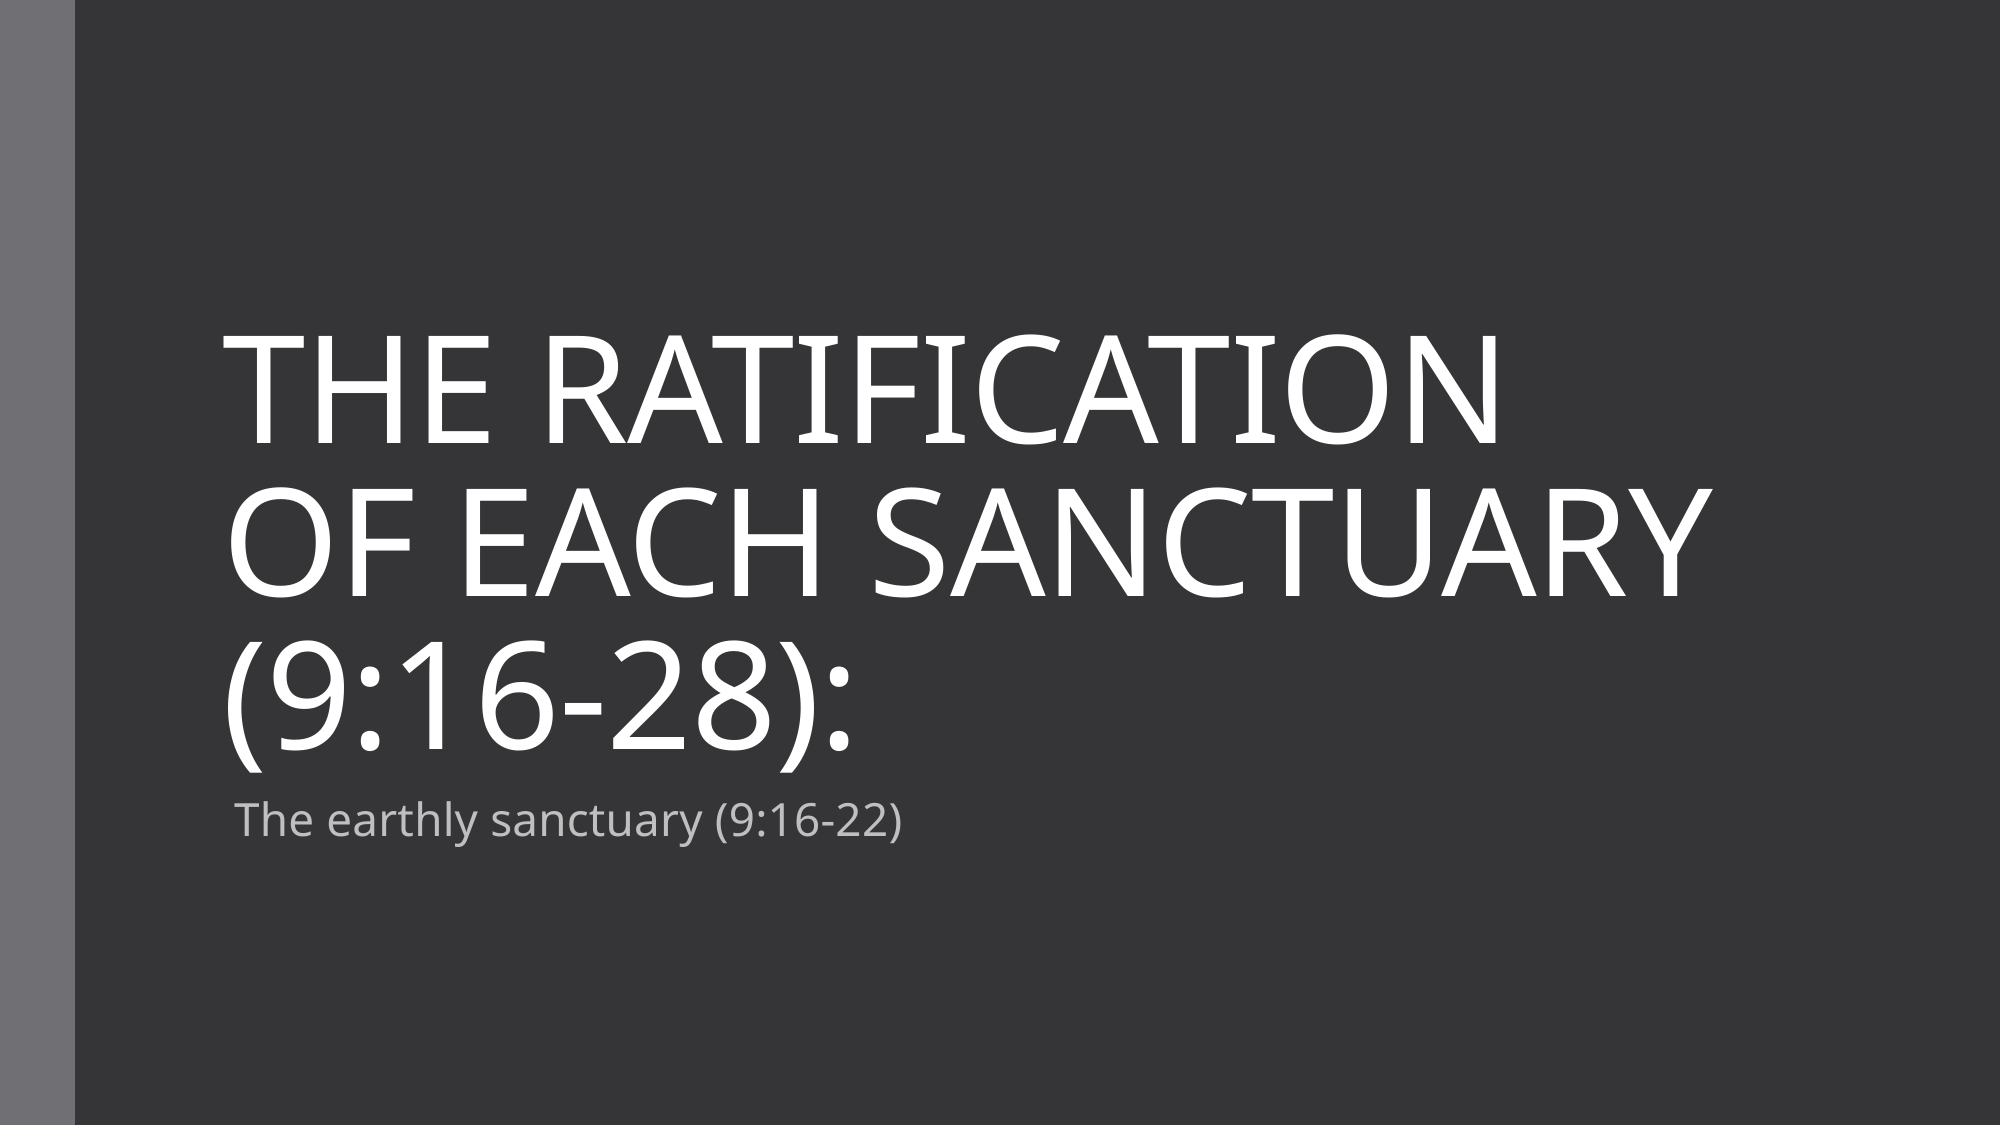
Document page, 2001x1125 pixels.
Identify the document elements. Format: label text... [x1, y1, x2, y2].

subtitle The earthly sanctuary (9:16-22) [206, 787, 1752, 1066]
title THE RATIFICATION OF EACH SANCTUARY (9:16-28): [206, 124, 1752, 787]
